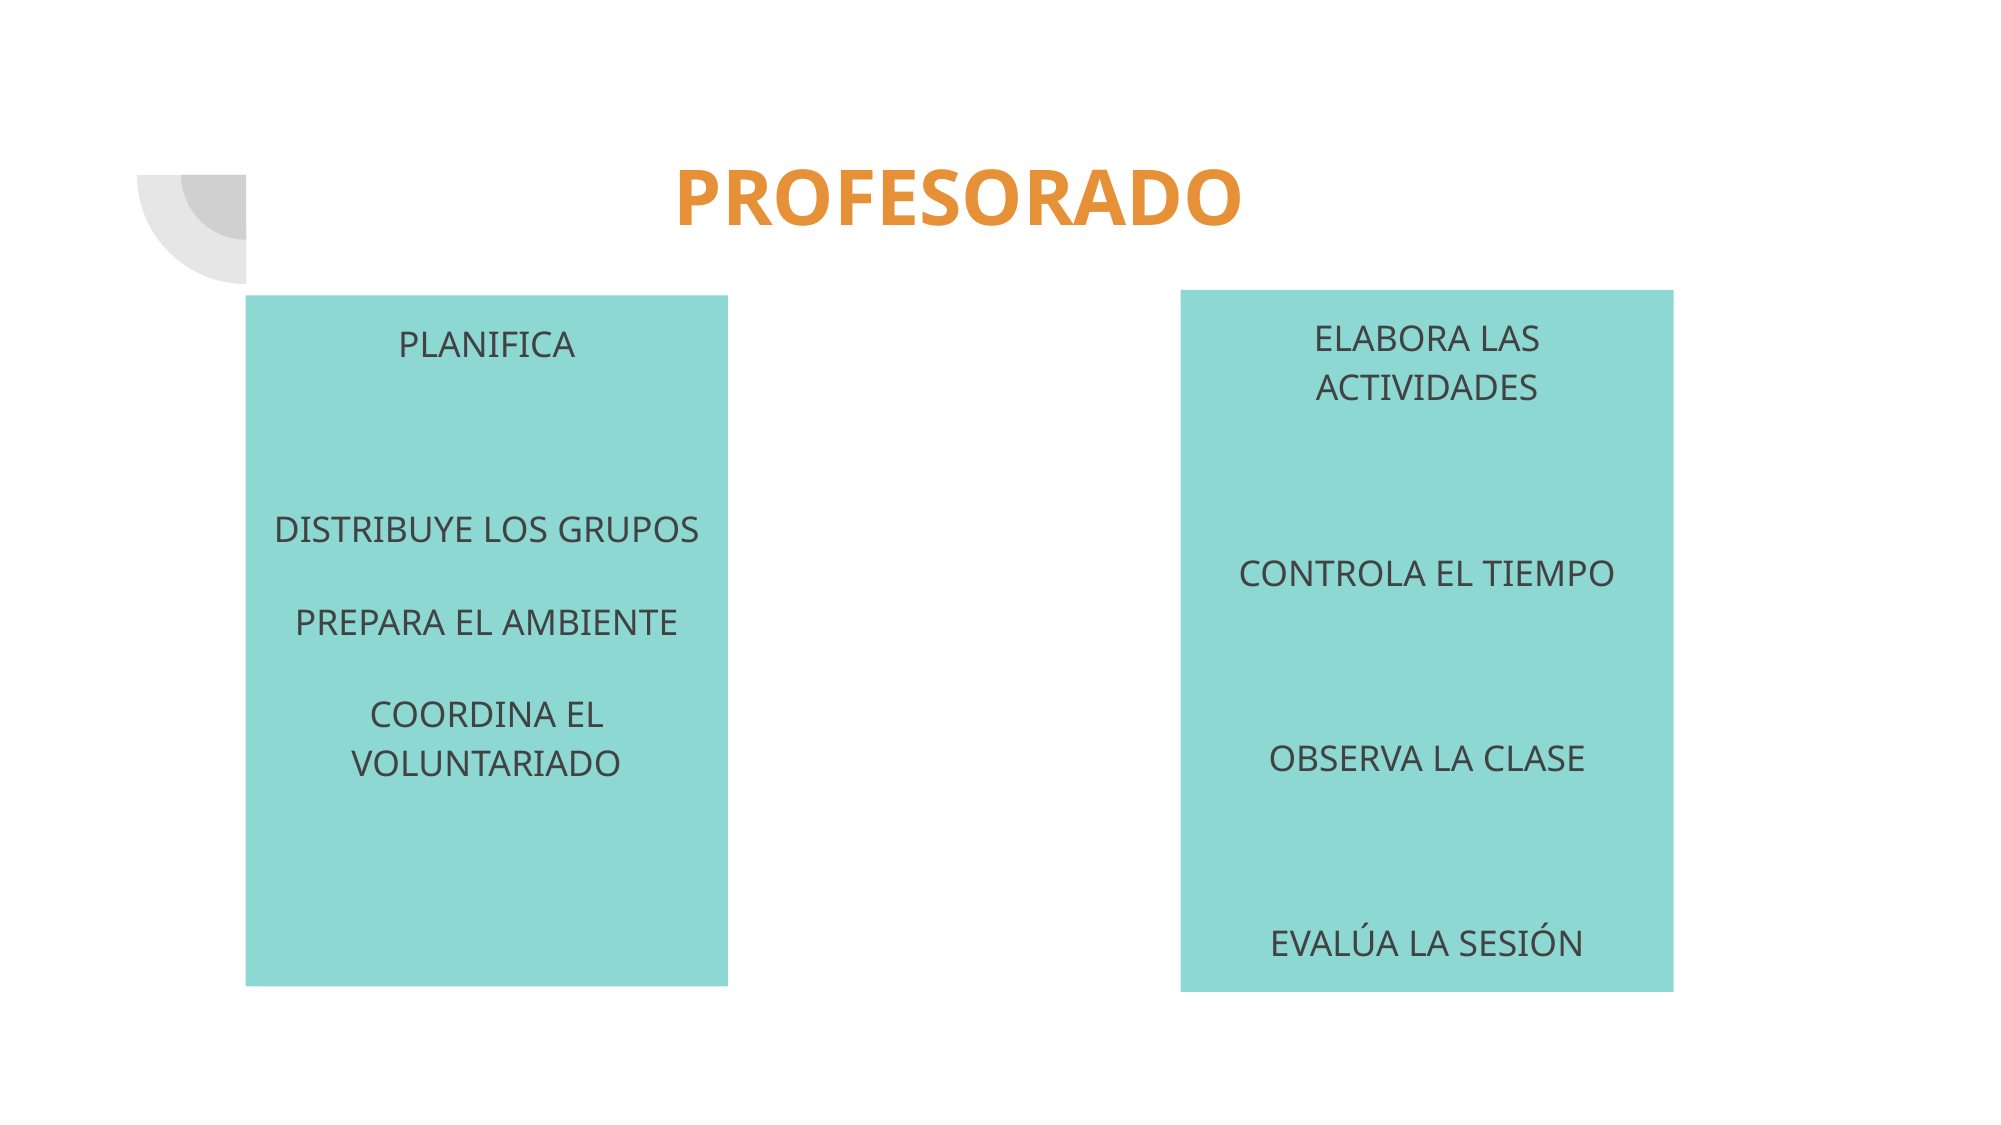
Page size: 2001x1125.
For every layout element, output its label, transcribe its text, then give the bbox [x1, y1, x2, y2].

title PROFESORADO [245, 128, 1674, 278]
list PLANIFICA DISTRIBUYE LOS GRUPOS PREPARA EL AMBIENTE COORDINA EL VOLUNTARIADO [245, 295, 728, 987]
list ELABORA LAS ACTIVIDADES CONTROLA EL TIEMPO OBSERVA LA CLASE EVALÚA LA SESIÓN [1180, 289, 1674, 992]
